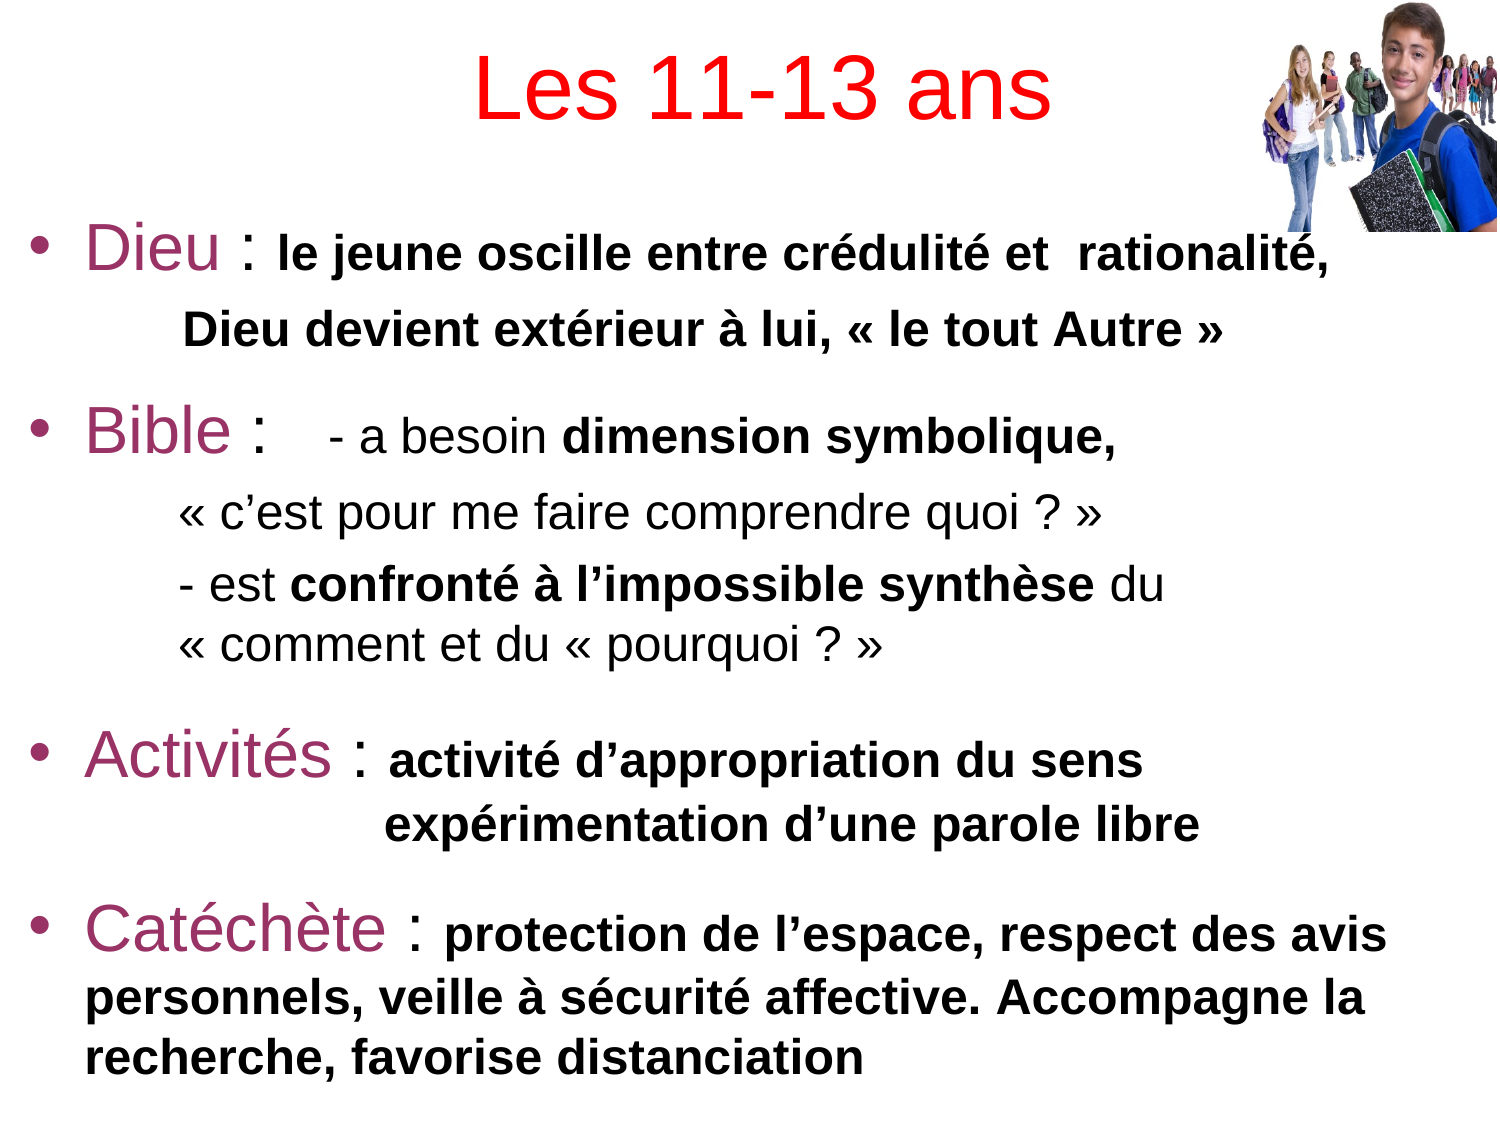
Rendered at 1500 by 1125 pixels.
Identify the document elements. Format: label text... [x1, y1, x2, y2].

list Dieu : le jeune oscille entre crédulité et rationalité, Dieu devient extérieur à lui, « le tout Autre » Bible : - a besoin dimension symbolique, « c’est pour me faire comprendre quoi ? » - est confronté à l’impossible synthèse du « comment et du « pourquoi ? » Activités : activité d’appropriation du sens expérimentation d’une parole libre Catéchète : protection de l’espace, respect des avis personnels, veille à sécurité affective. Accompagne la recherche, favorise distanciation [13, 196, 1443, 1101]
picture [1257, 0, 1497, 232]
title Les 11-13 ans [88, 30, 1257, 135]
